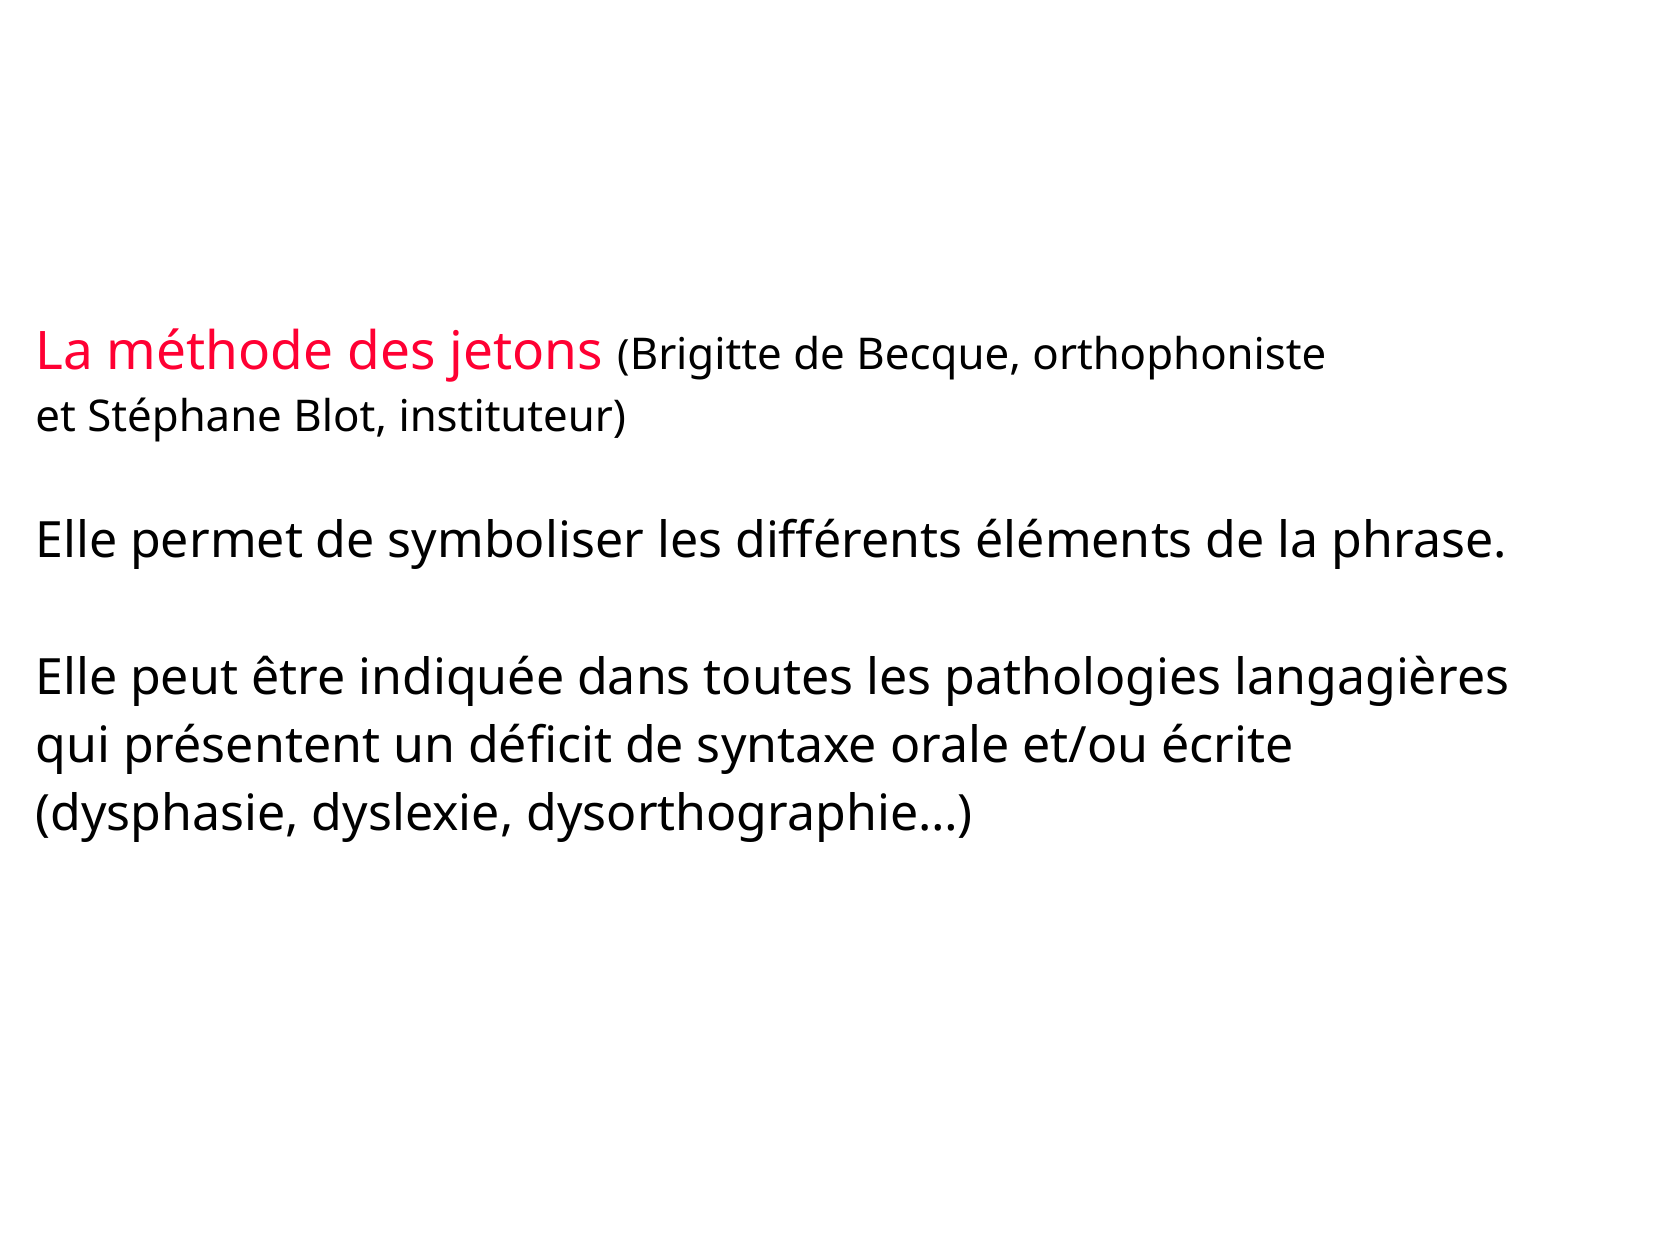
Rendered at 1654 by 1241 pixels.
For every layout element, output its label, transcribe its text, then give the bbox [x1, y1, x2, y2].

subtitle La méthode des jetons (Brigitte de Becque, orthophoniste et Stéphane Blot, instituteur) Elle permet de symboliser les différents éléments de la phrase. Elle peut être indiquée dans toutes les pathologies langagières qui présentent un déficit de syntaxe orale et/ou écrite (dysphasie, dyslexie, dysorthographie…) [35, 49, 1571, 1109]
